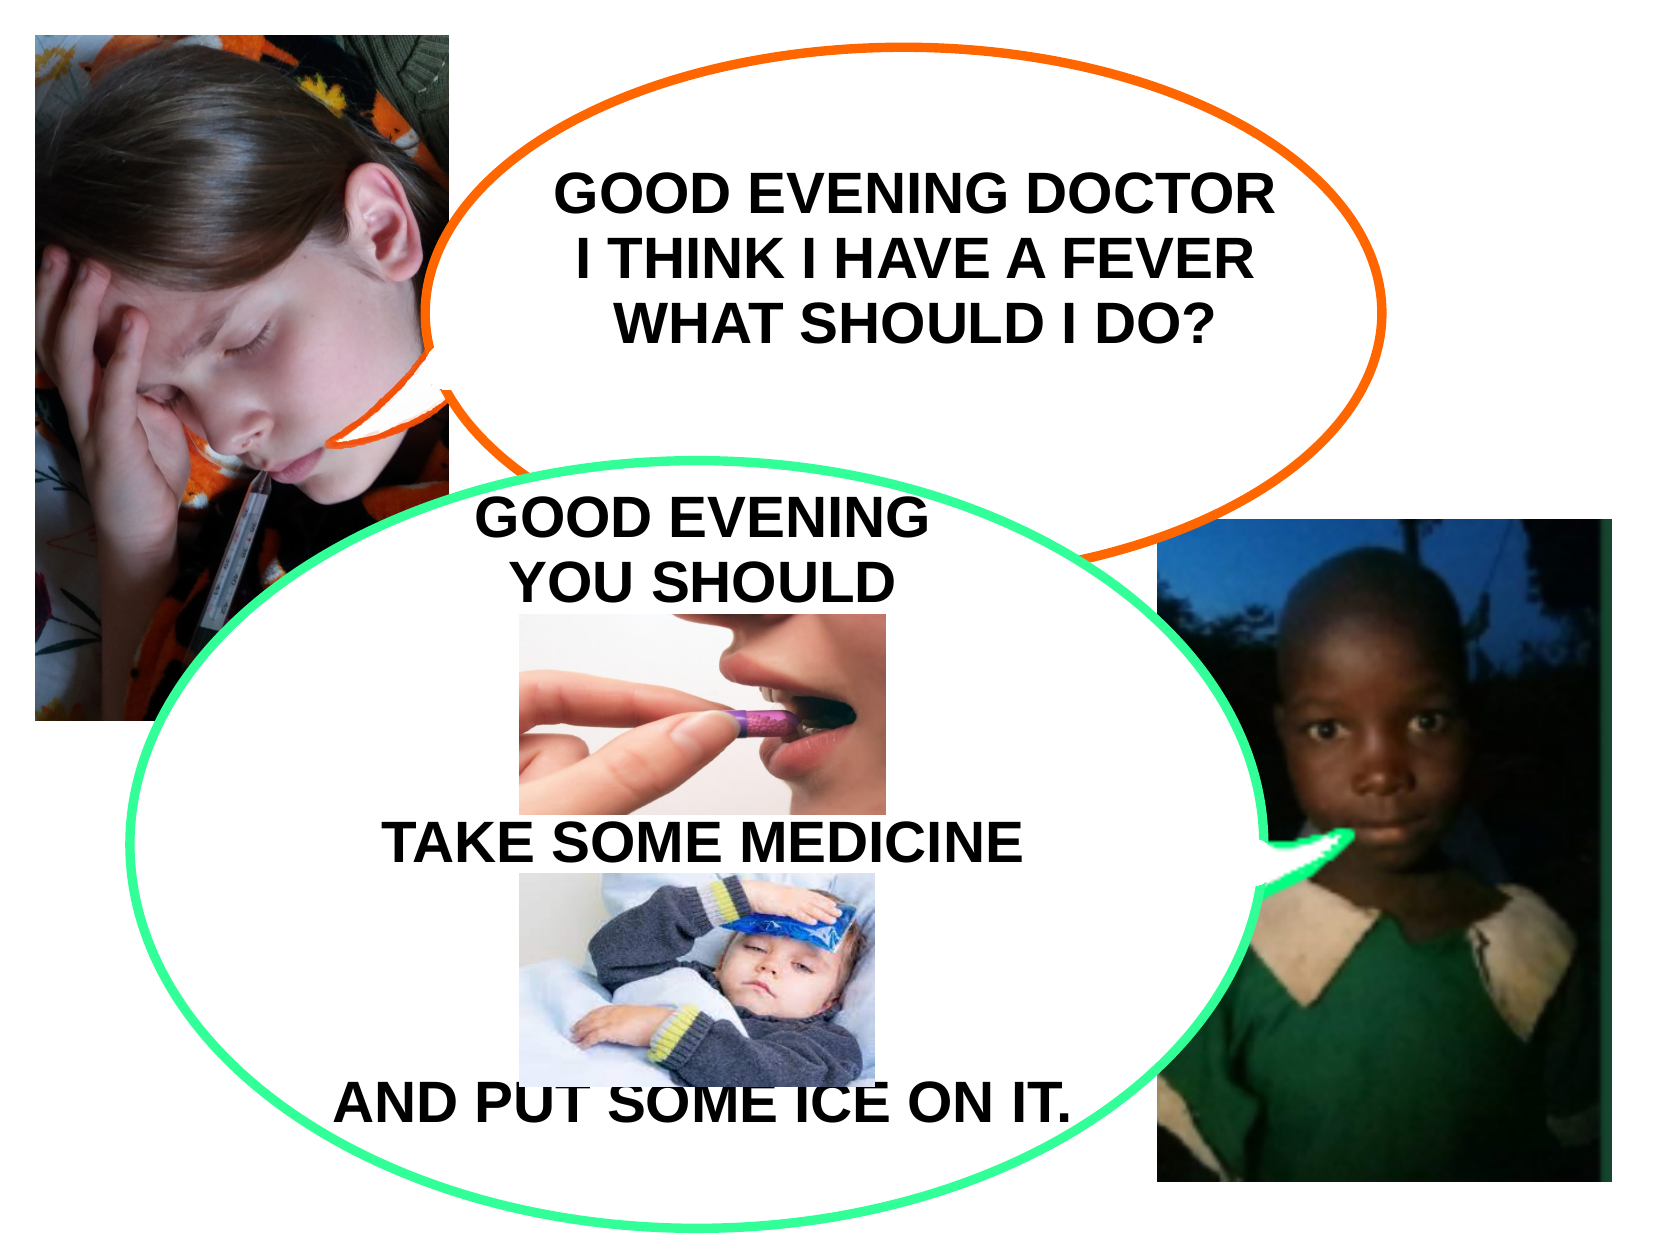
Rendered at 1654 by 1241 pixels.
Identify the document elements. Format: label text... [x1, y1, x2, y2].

text_box [369, 1158, 1024, 1229]
text_box GOOD EVENING YOU SHOULD TAKE SOME MEDICINE AND PUT SOME ICE ON IT. [307, 477, 1099, 1158]
picture [519, 873, 875, 1087]
text_box GOOD EVENING DOCTOR I THINK I HAVE A FEVER WHAT SHOULD I DO? [519, 153, 1312, 520]
picture [35, 35, 449, 721]
picture [519, 614, 886, 815]
text_box [1312, 174, 1382, 452]
text_box [1099, 573, 1276, 1116]
text_box [129, 565, 307, 1124]
picture [1157, 519, 1612, 1182]
text_box [521, 47, 1286, 153]
text_box [1099, 520, 1204, 556]
text_box [425, 154, 519, 472]
